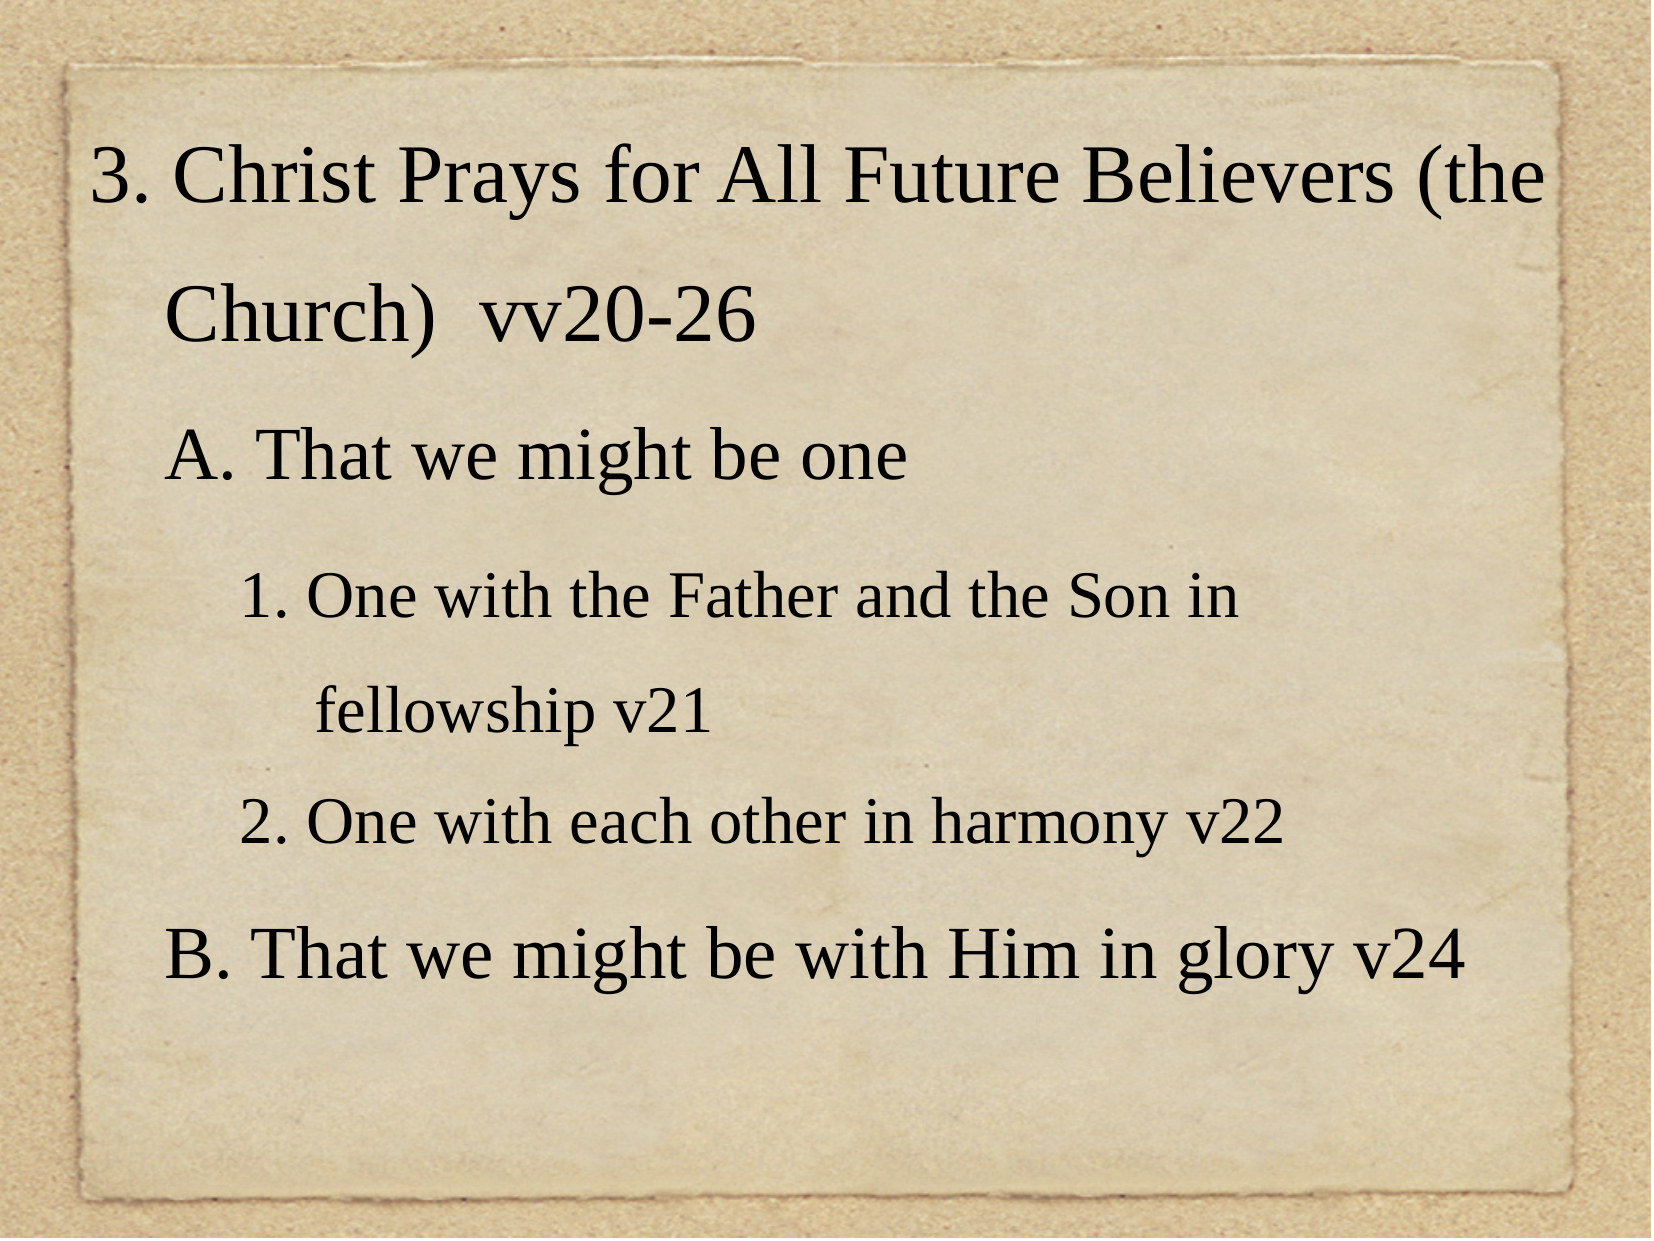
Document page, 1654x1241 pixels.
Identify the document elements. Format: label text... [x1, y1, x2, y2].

text_box 3. Christ Prays for All Future Believers (the Church) vv20-26 A. That we might be one 1. One with the Father and the Son in fellowship v21 2. One with each other in harmony v22 B. That we might be with Him in glory v24 [75, 75, 1576, 1201]
picture [0, 0, 1651, 1238]
